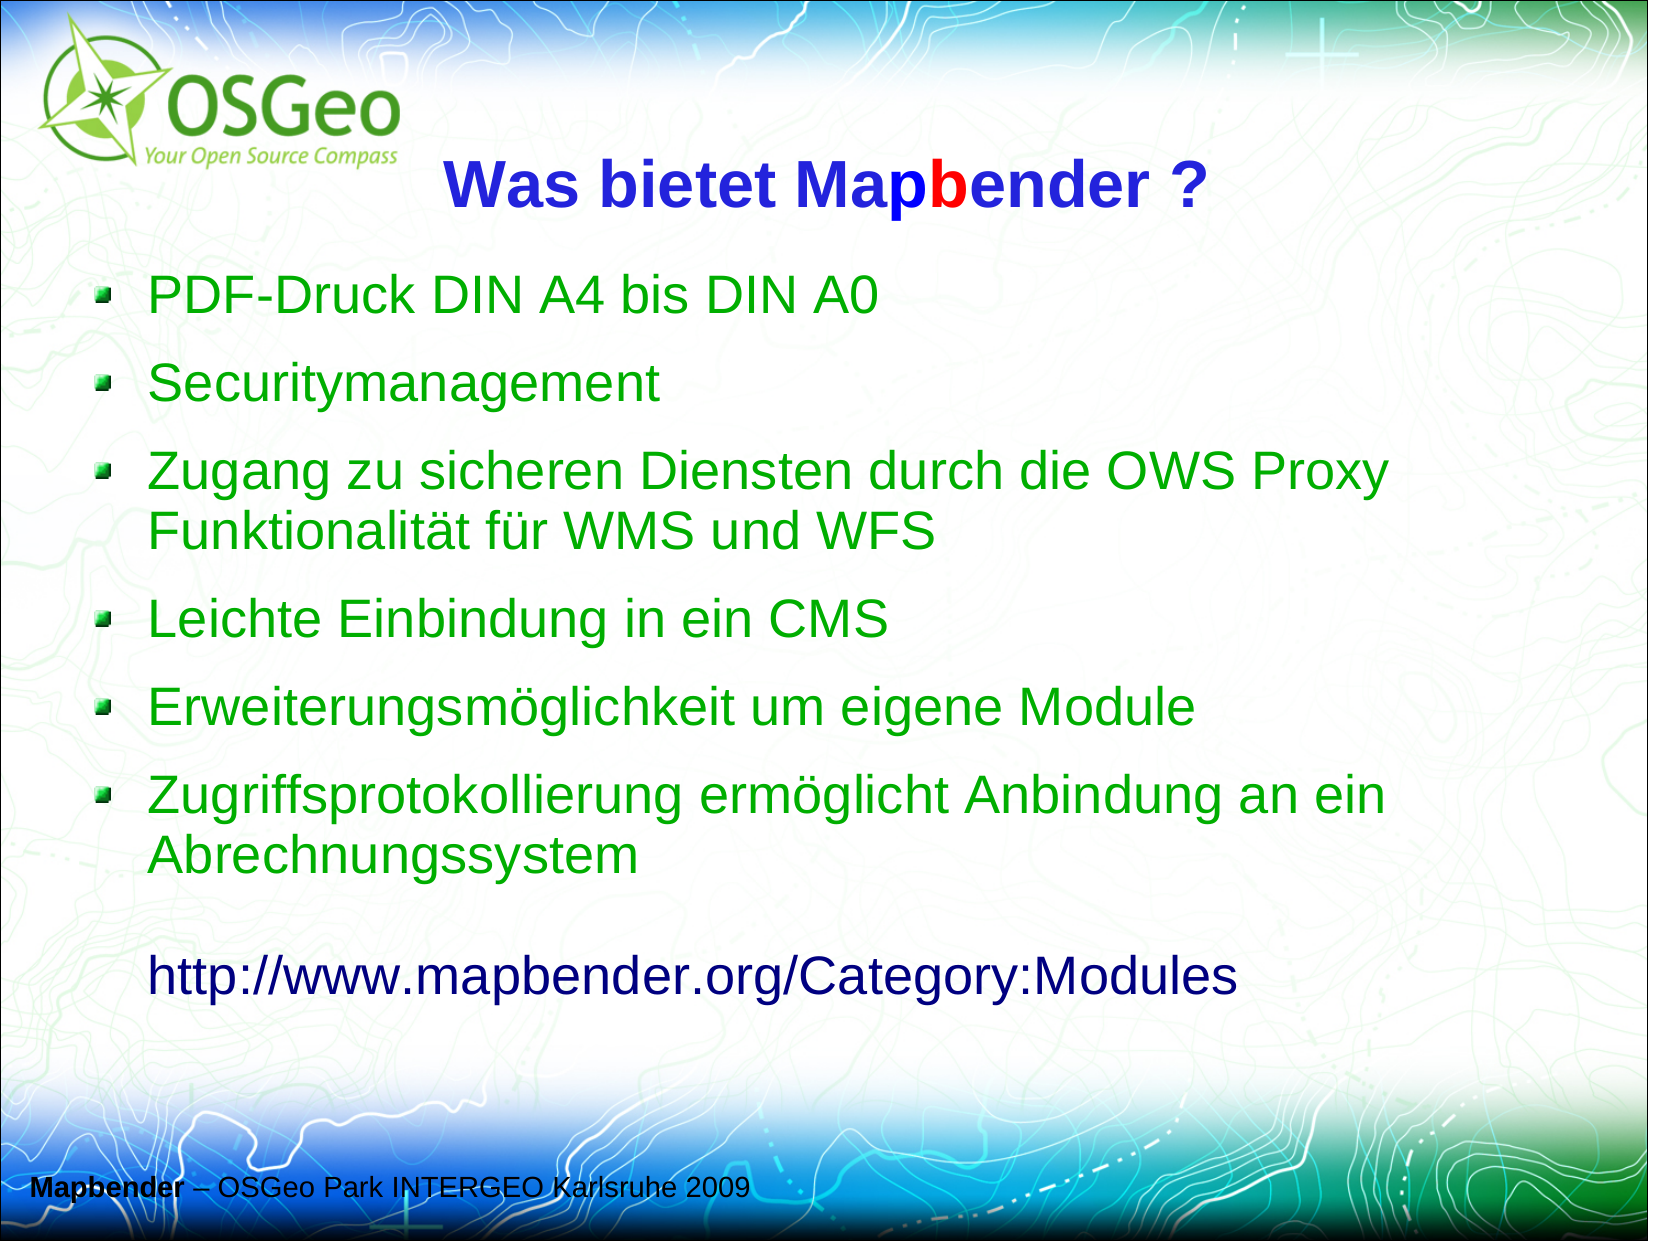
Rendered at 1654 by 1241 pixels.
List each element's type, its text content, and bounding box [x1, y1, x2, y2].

list PDF-Druck DIN A4 bis DIN A0 Securitymanagement Zugang zu sicheren Diensten durch die OWS Proxy Funktionalität für WMS und WFS Leichte Einbindung in ein CMS Erweiterungsmöglichkeit um eigene Module Zugriffsprotokollierung ermöglicht Anbindung an ein Abrechnungssystem http://www.mapbender.org/Category:Modules [76, 264, 1565, 1084]
title Was bietet Mapbender ? [82, 96, 1571, 272]
picture [1, 1, 1647, 1240]
